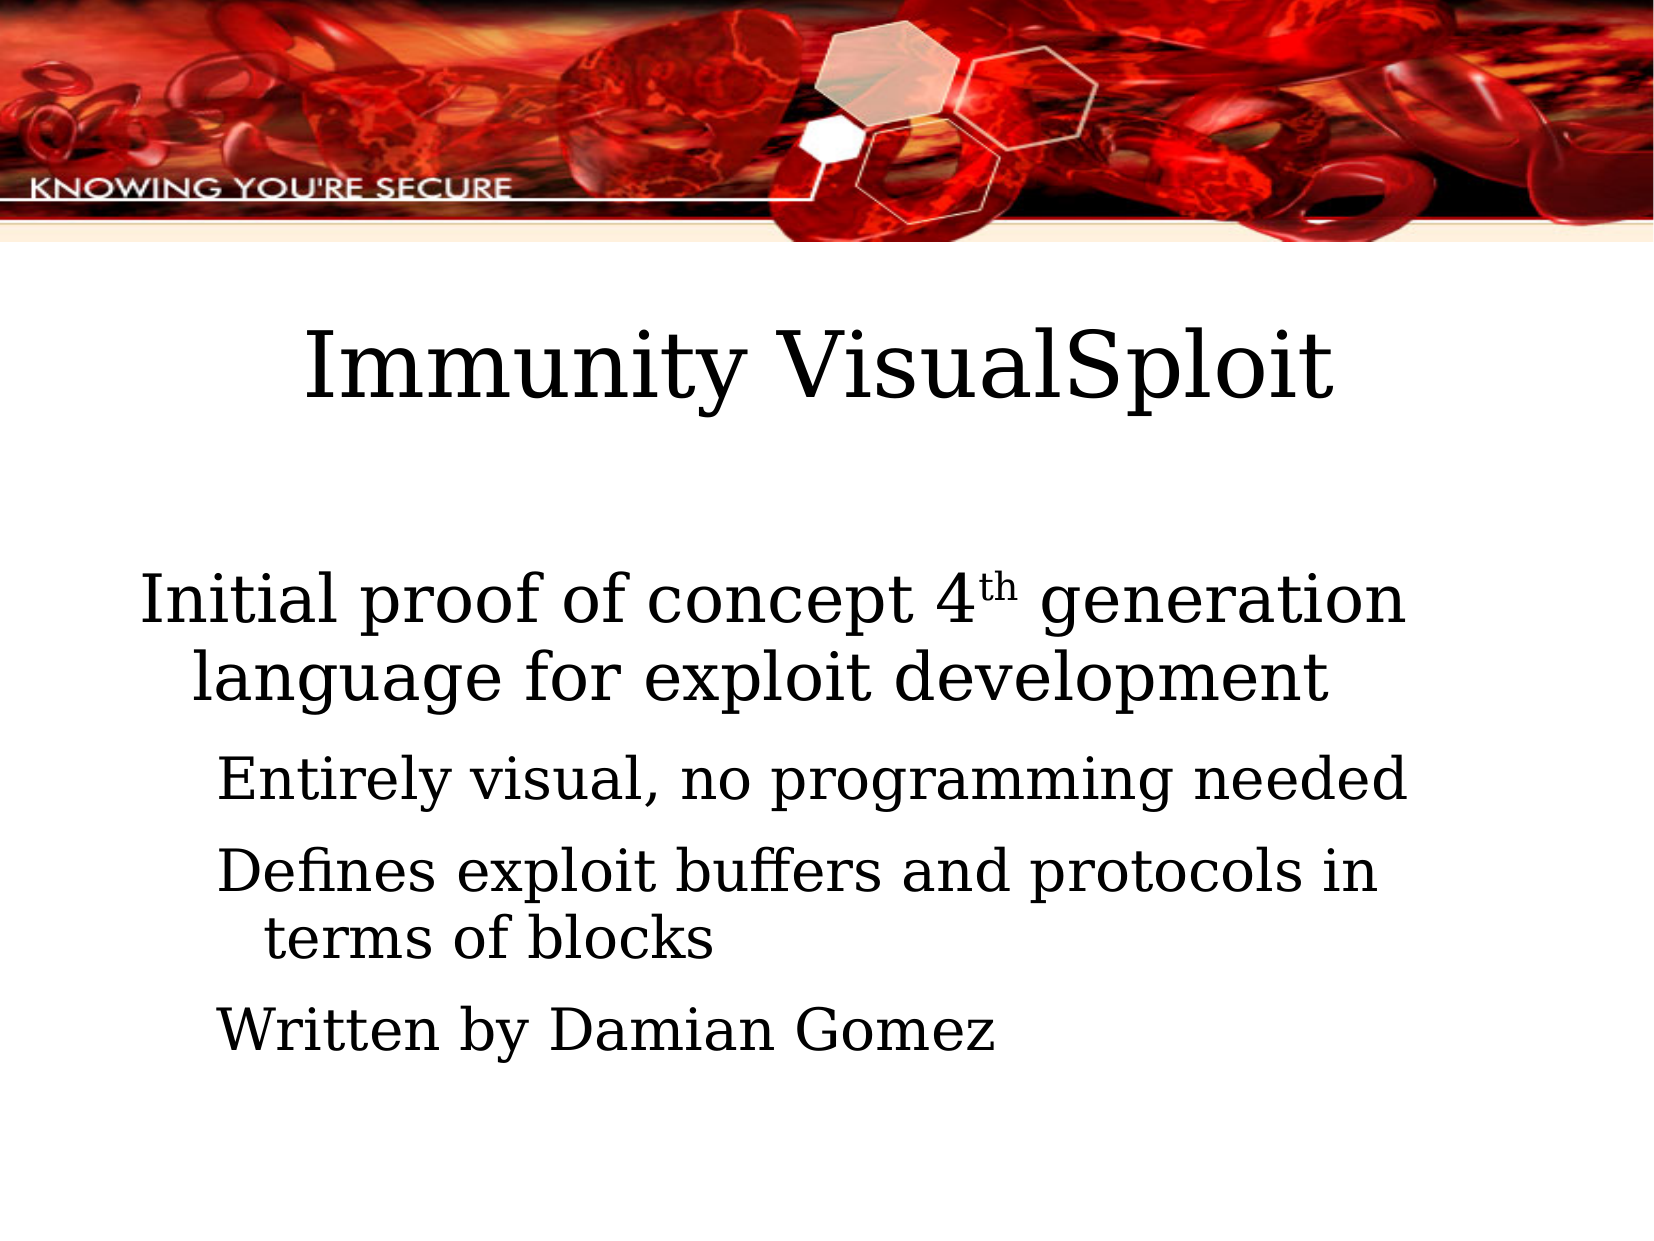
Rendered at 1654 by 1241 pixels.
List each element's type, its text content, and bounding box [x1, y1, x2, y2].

picture [0, 0, 1654, 242]
title Immunity VisualSploit [113, 261, 1526, 470]
list Initial proof of concept 4th generation language for exploit development Entirely visual, no programming needed Defines exploit buffers and protocols in terms of blocks Written by Damian Gomez [121, 560, 1534, 1127]
